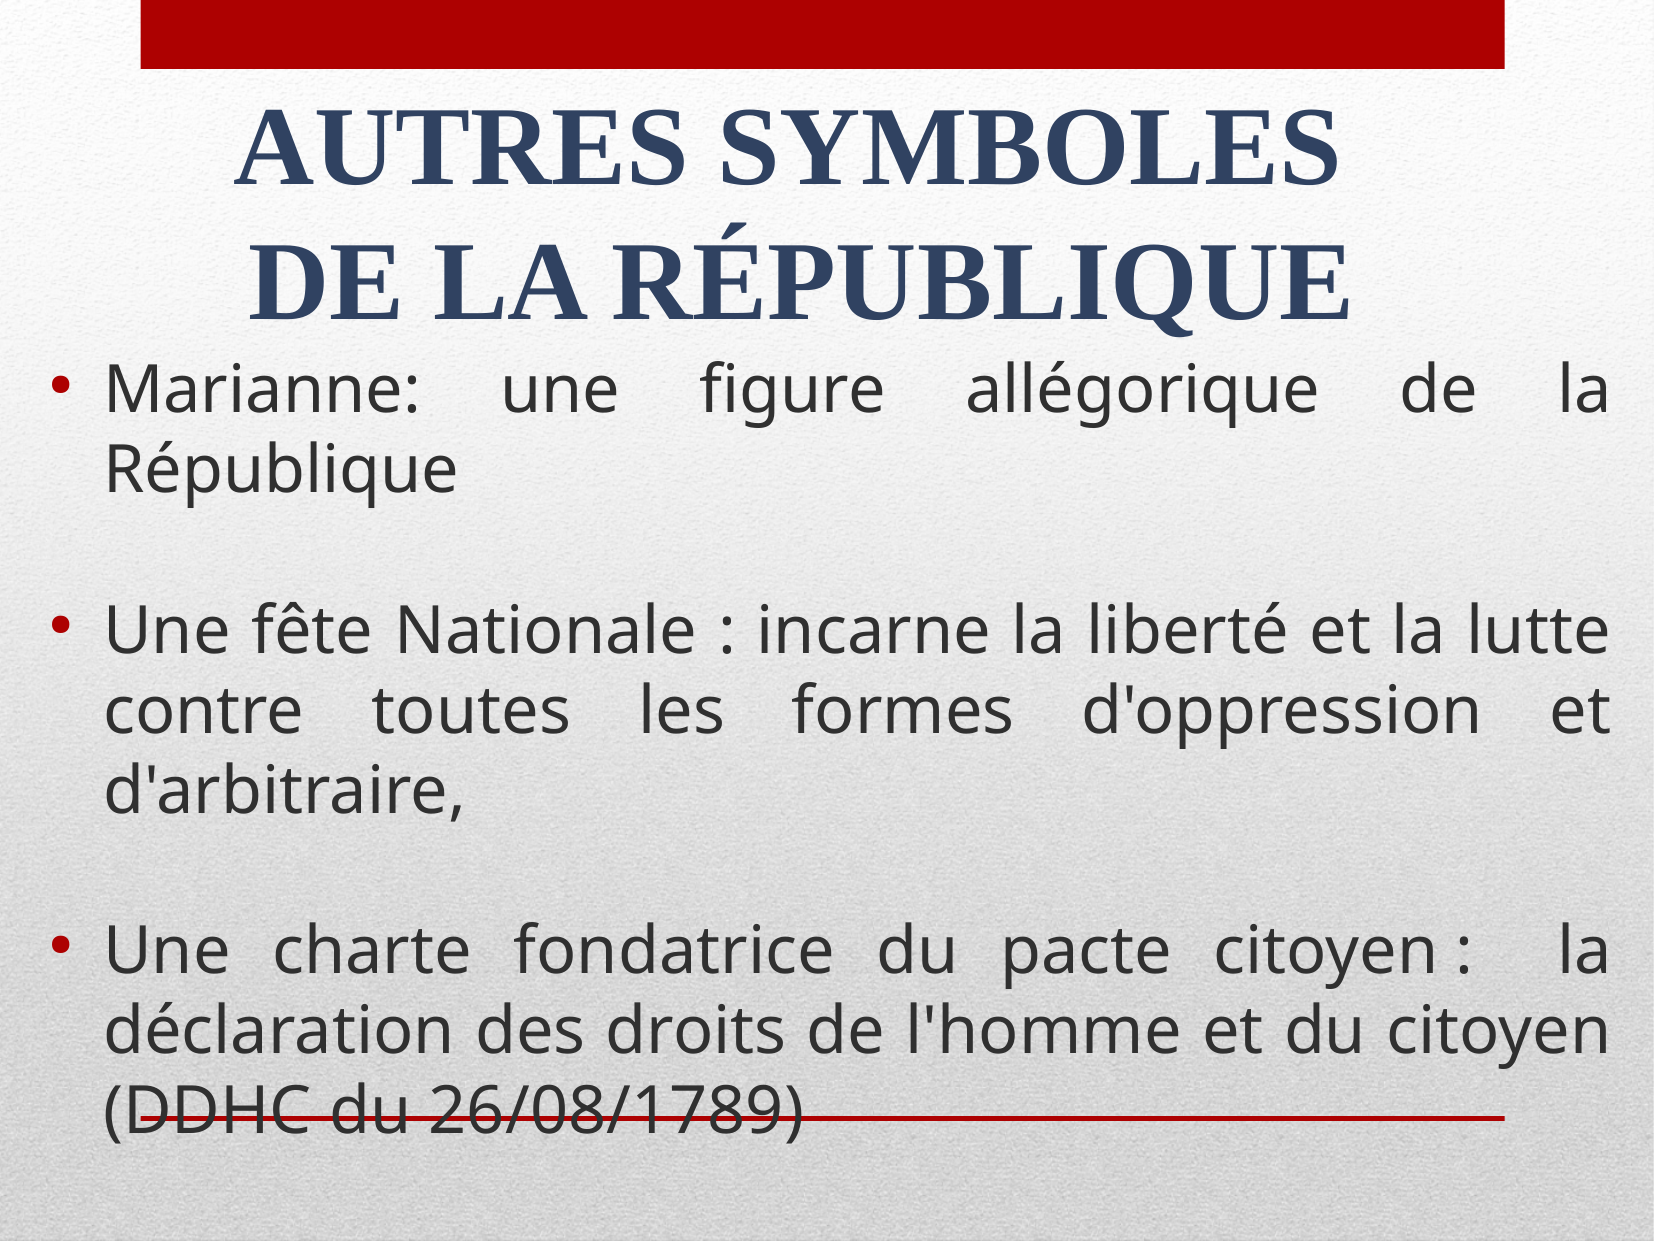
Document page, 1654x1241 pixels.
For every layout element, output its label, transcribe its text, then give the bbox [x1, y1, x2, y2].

picture [0, 0, 1654, 1241]
list Marianne: une figure allégorique de la République Une fête Nationale : incarne la liberté et la lutte contre toutes les formes d'oppression et d'arbitraire, Une charte fondatrice du pacte citoyen : la déclaration des droits de l'homme et du citoyen (DDHC du 26/08/1789) [23, 336, 1630, 1157]
text_box Autres symboles de la République [217, 64, 1386, 350]
